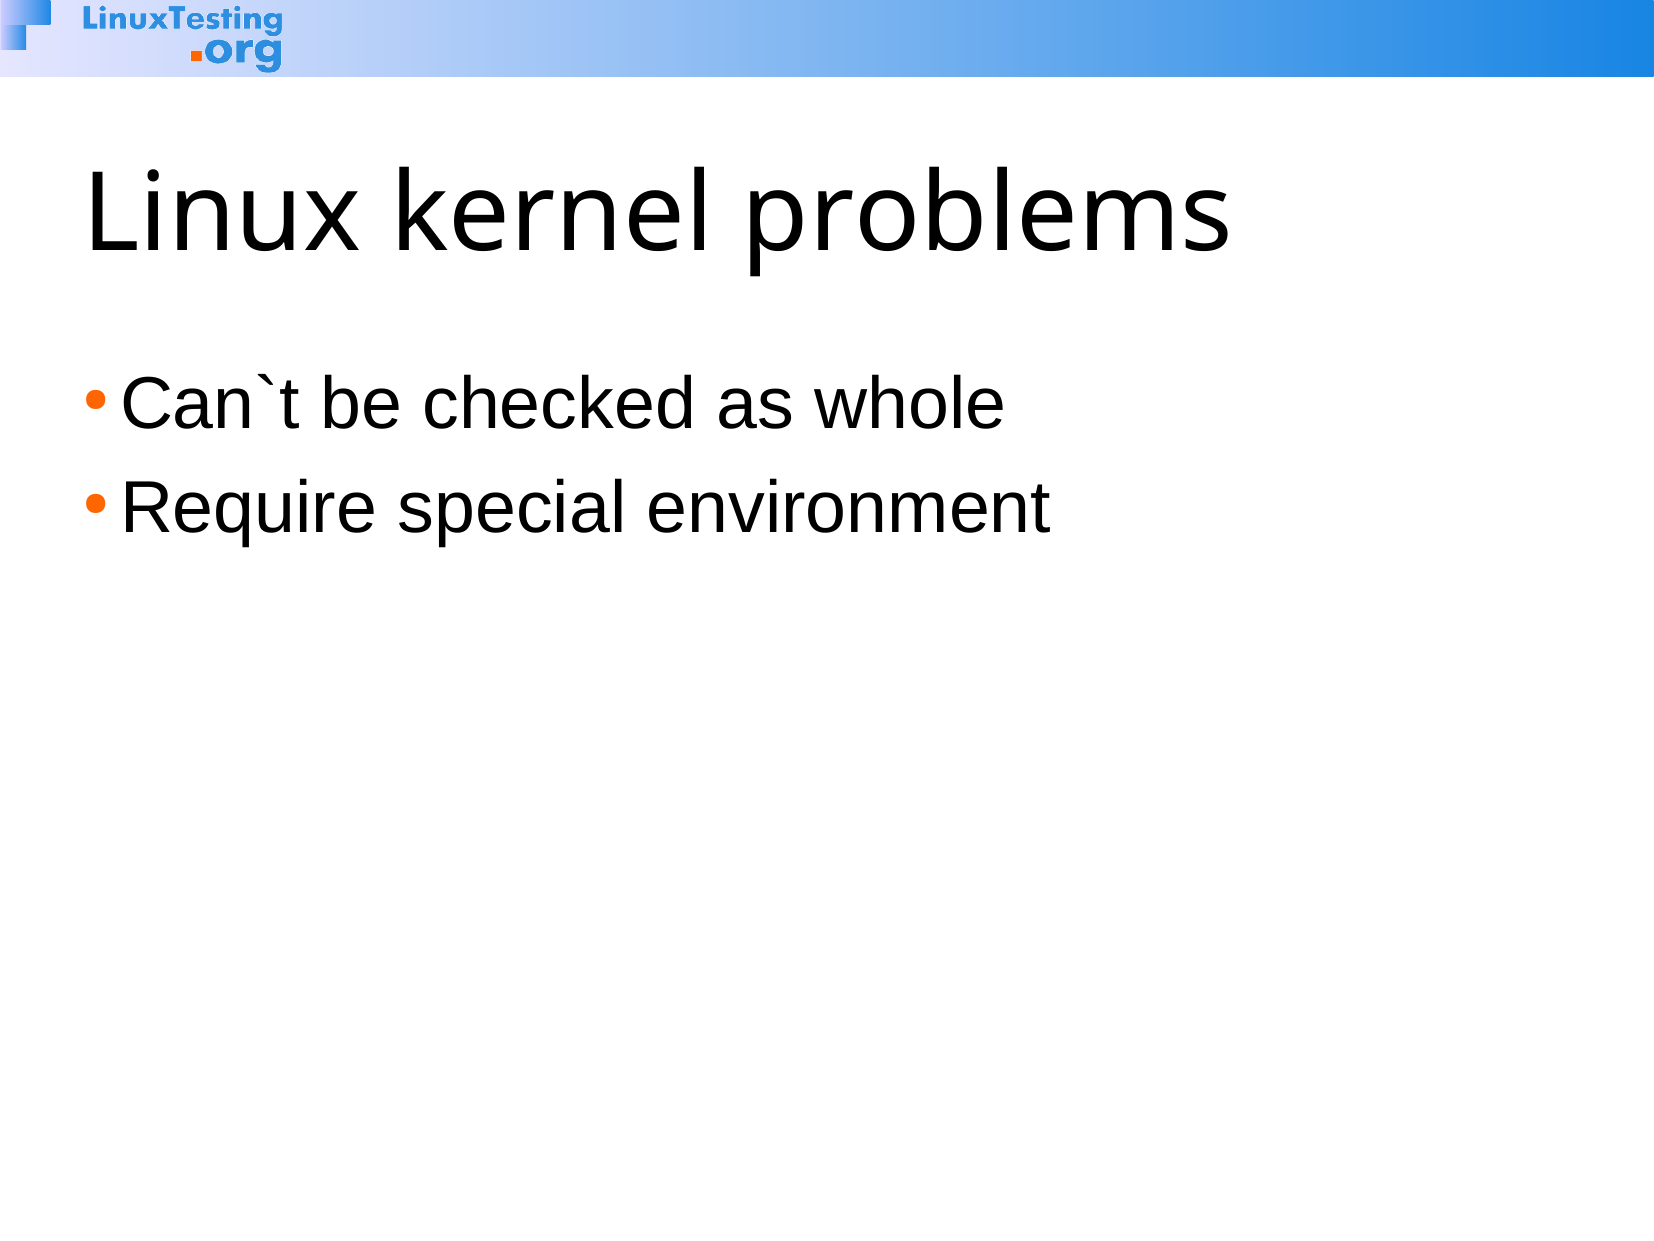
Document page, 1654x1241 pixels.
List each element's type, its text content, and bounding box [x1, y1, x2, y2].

picture [83, 5, 282, 73]
title Linux kernel problems [82, 76, 1571, 336]
list Can`t be checked as whole Require special environment [82, 358, 1571, 1078]
